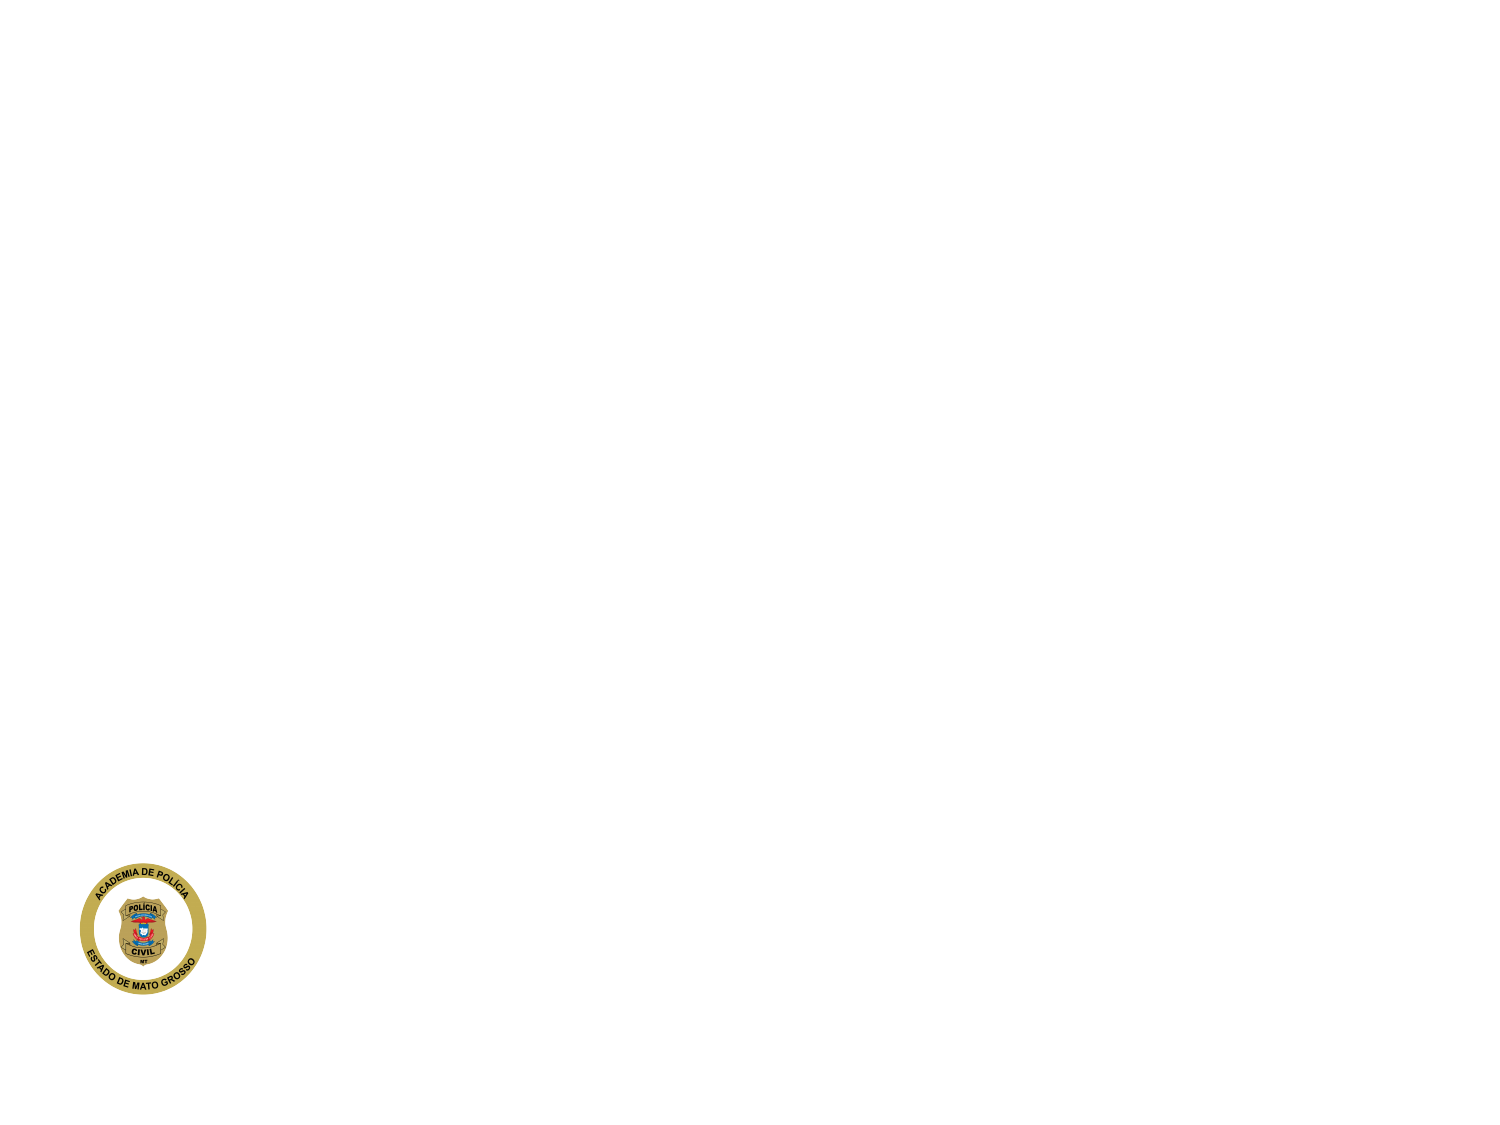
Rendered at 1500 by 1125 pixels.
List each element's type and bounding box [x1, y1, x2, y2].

picture [67, 856, 216, 1004]
